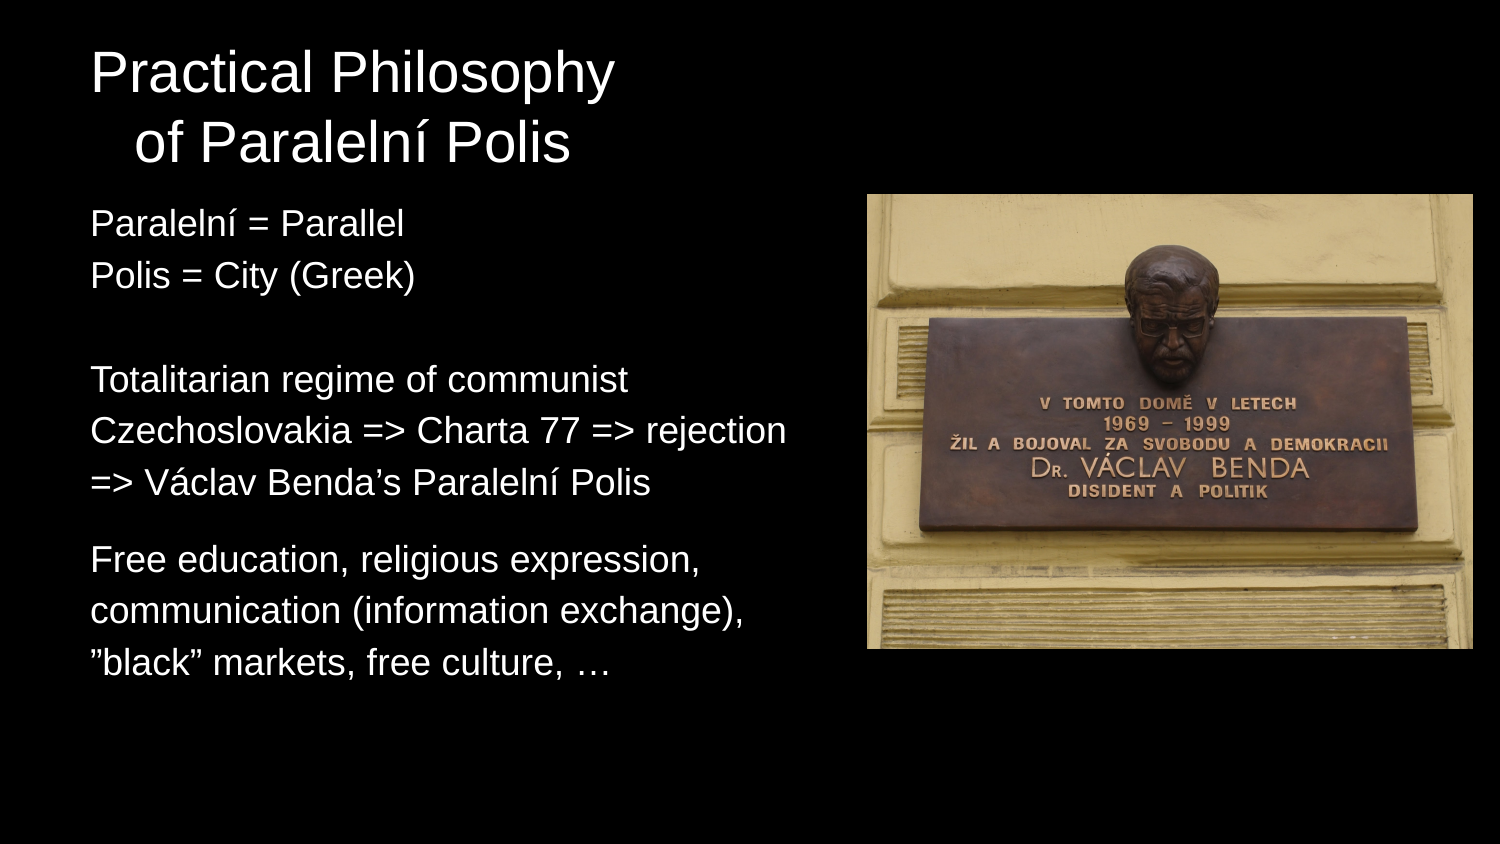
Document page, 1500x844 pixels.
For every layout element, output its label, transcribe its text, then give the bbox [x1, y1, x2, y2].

list Paralelní = Parallel Polis = City (Greek) Totalitarian regime of communist Czechoslovakia => Charta 77 => rejection => Václav Benda’s Paralelní Polis Free education, religious expression, communication (information exchange), ”black” markets, free culture, … [75, 177, 849, 844]
picture [867, 194, 1473, 649]
title Practical Philosophy of Paralelní Polis [51, 19, 657, 114]
